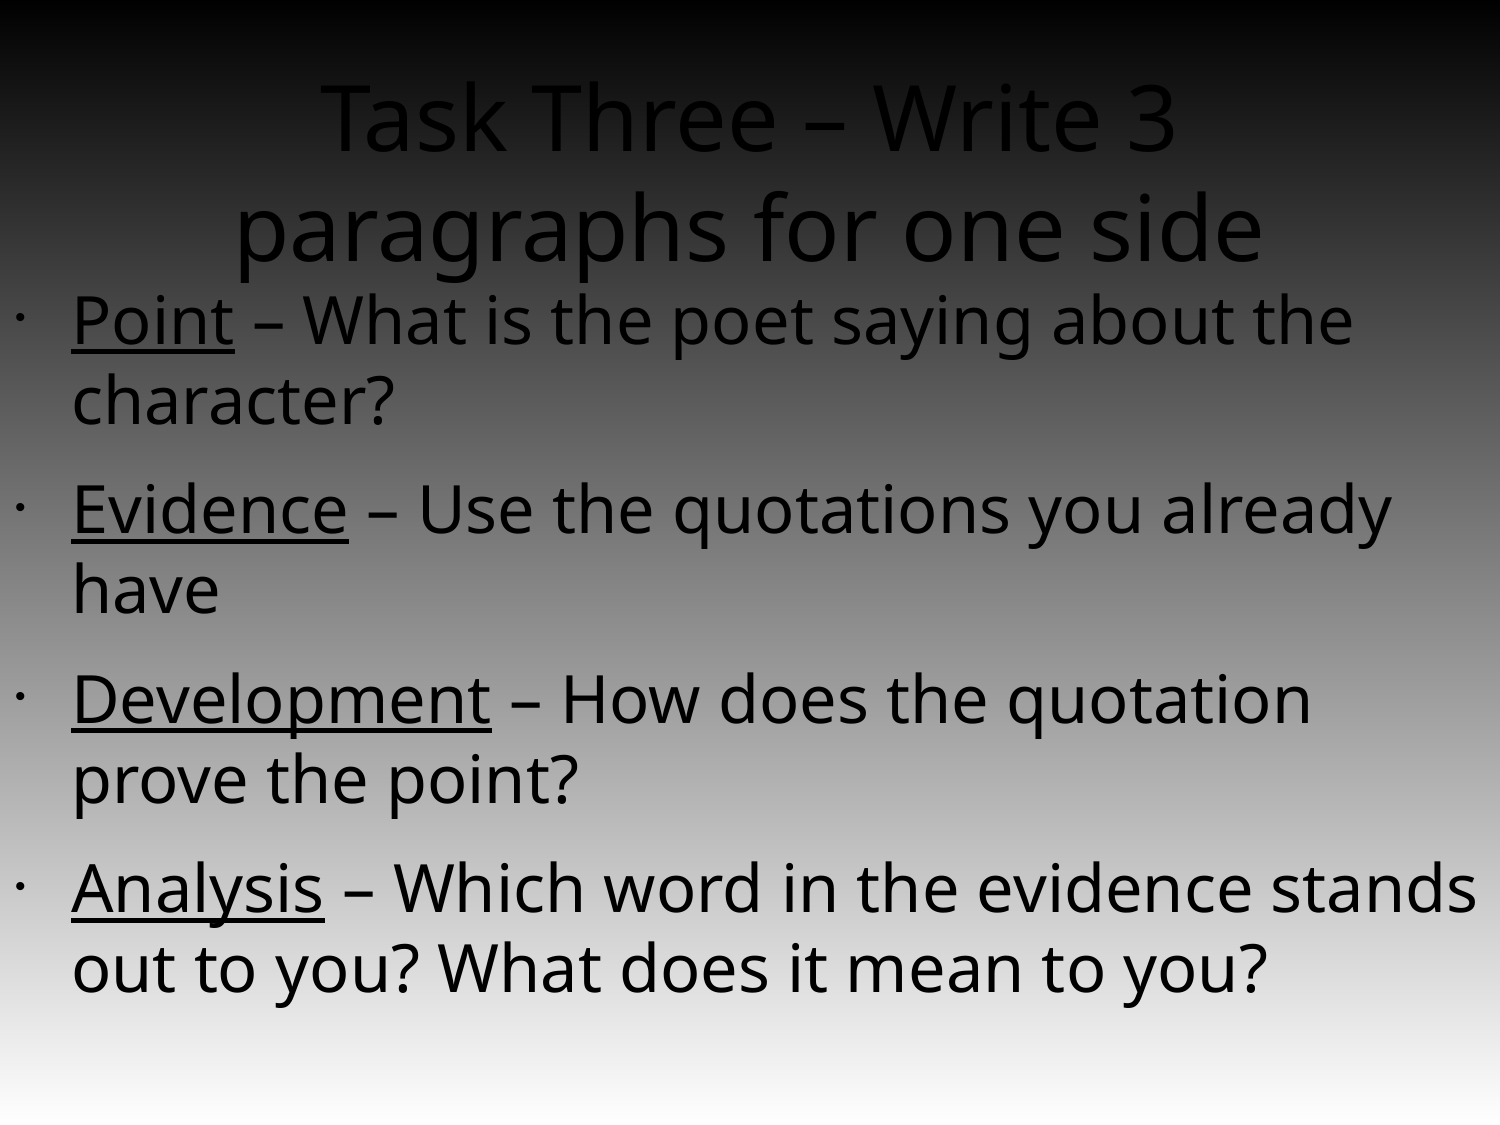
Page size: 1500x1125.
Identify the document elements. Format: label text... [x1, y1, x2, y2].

title Task Three – Write 3 paragraphs for one side [75, 45, 1425, 262]
list Point – What is the poet saying about the character? Evidence – Use the quotations you already have Development – How does the quotation prove the point? Analysis – Which word in the evidence stands out to you? What does it mean to you? Use the help sheet before you ask me. [0, 262, 1500, 1125]
